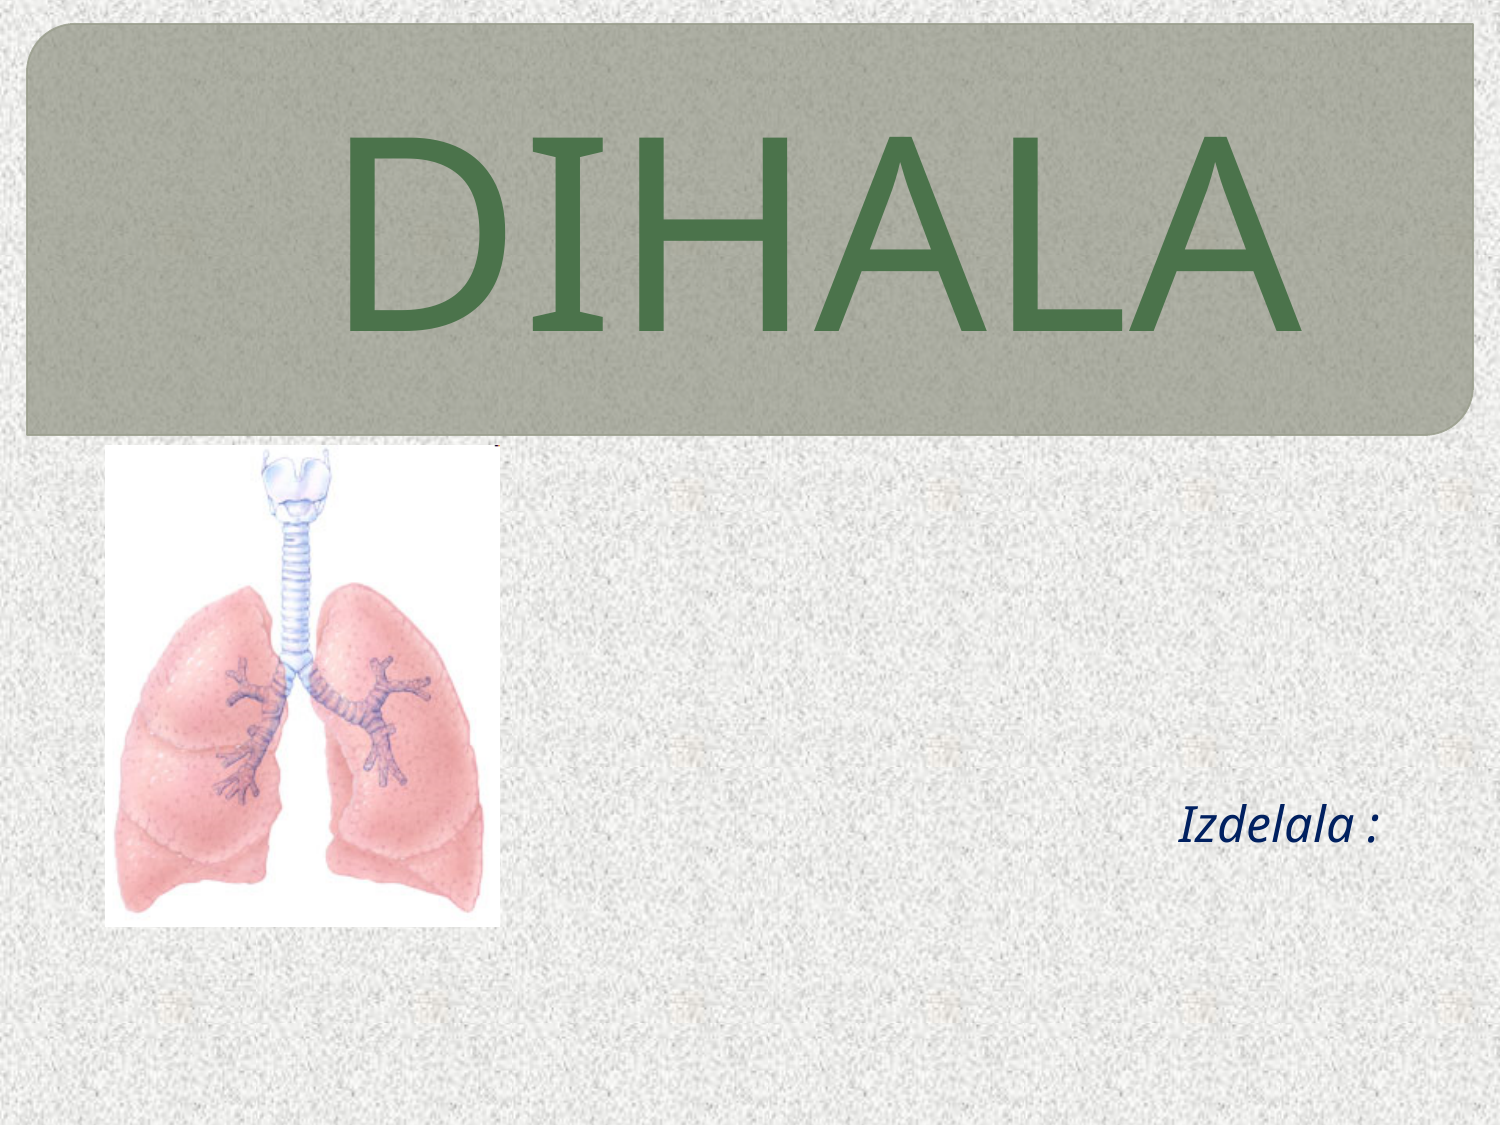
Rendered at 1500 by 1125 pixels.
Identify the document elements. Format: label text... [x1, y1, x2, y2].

picture [0, 0, 1500, 1125]
subtitle Izdelala : [410, 785, 1461, 1073]
title DIHALA [117, 152, 1393, 394]
